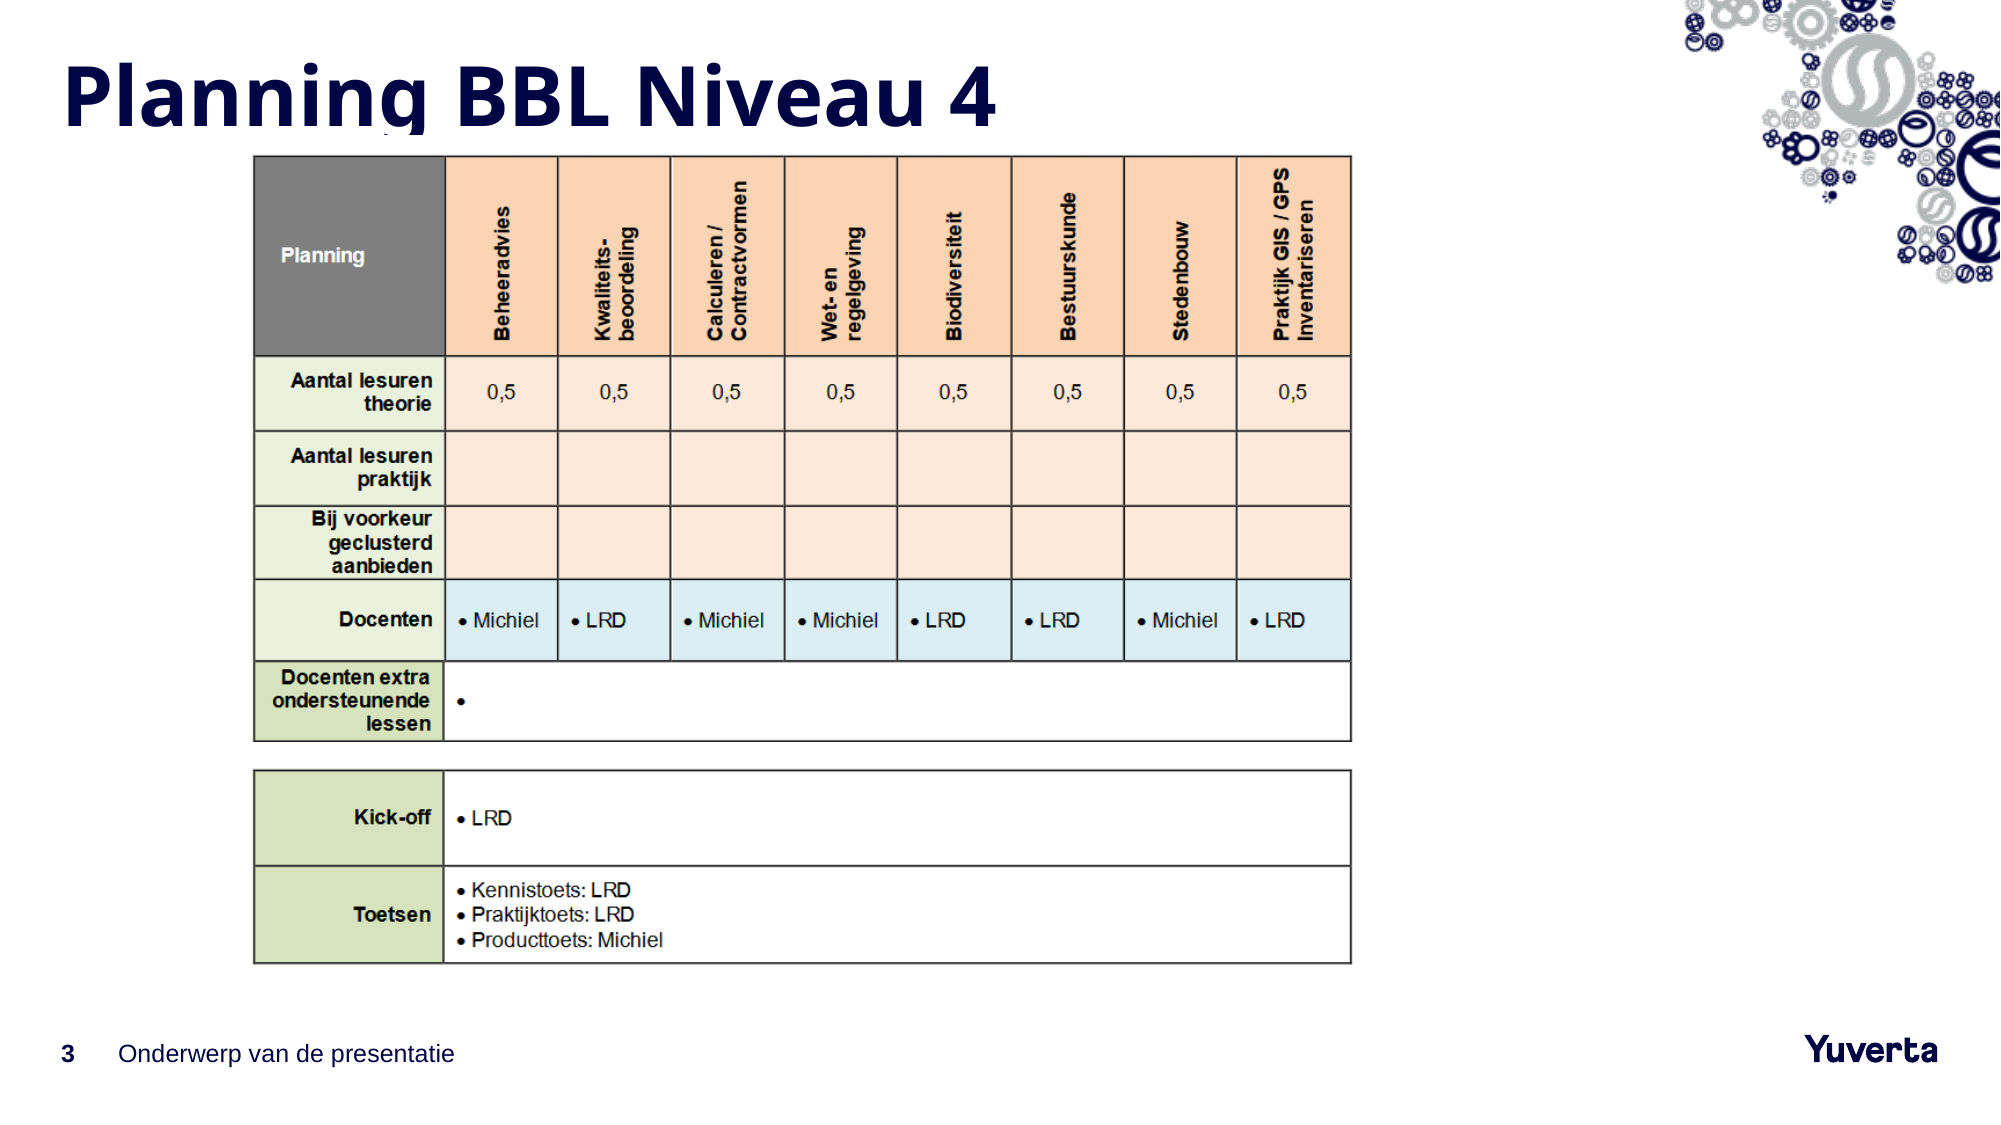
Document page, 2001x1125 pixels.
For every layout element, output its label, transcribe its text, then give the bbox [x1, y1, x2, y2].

picture [228, 135, 1387, 982]
text_box 3 [60, 1037, 113, 1074]
text_box Onderwerp van de presentatie [118, 1037, 987, 1074]
title Planning BBL Niveau 4 [60, 48, 1745, 240]
